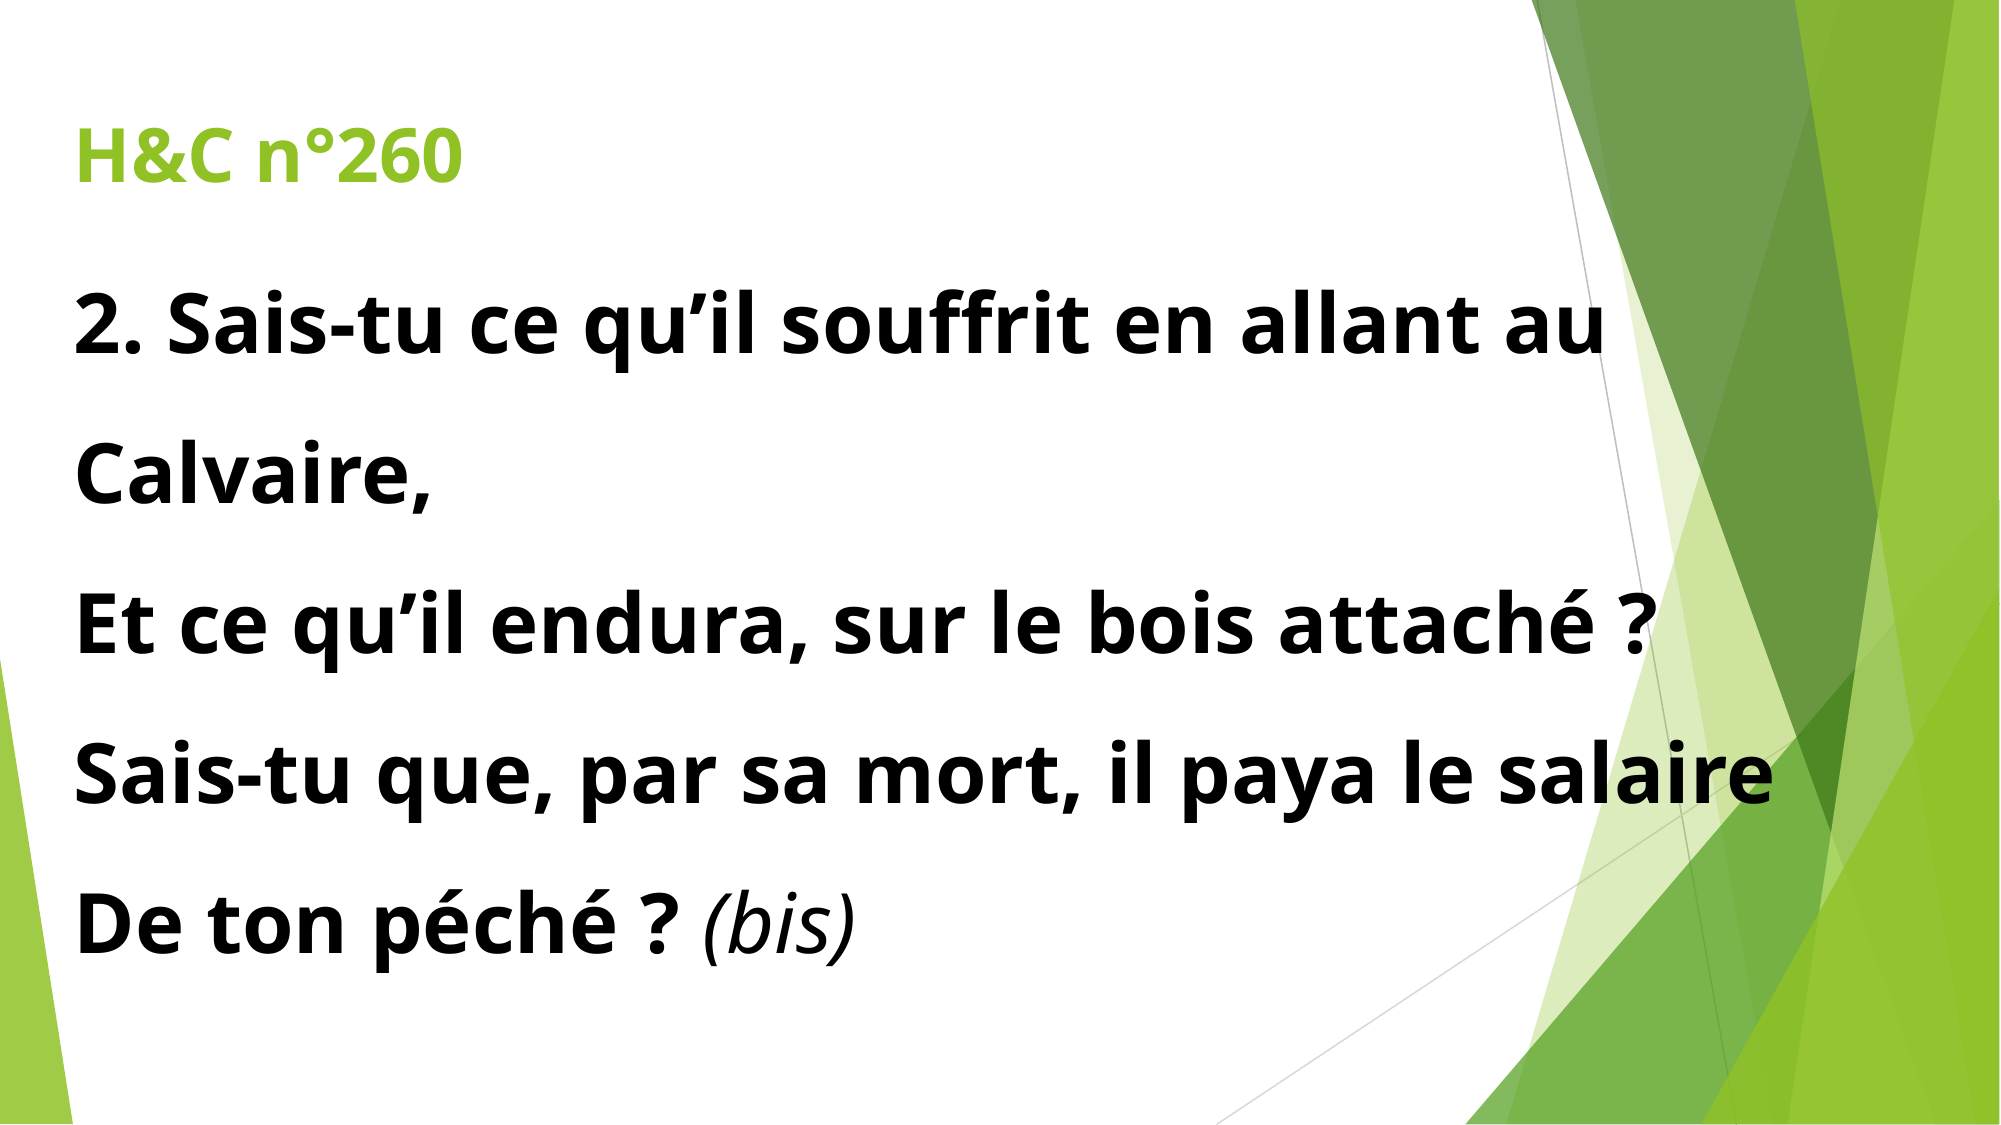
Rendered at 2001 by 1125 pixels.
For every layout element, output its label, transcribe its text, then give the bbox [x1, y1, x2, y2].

text_box 2. Sais-tu ce qu’il souffrit en allant au Calvaire, Et ce qu’il endura, sur le bois attaché ? Sais-tu que, par sa mort, il paya le salaire De ton péché ? (bis) [59, 213, 2001, 1037]
text_box H&C n°260 [59, 99, 1522, 213]
